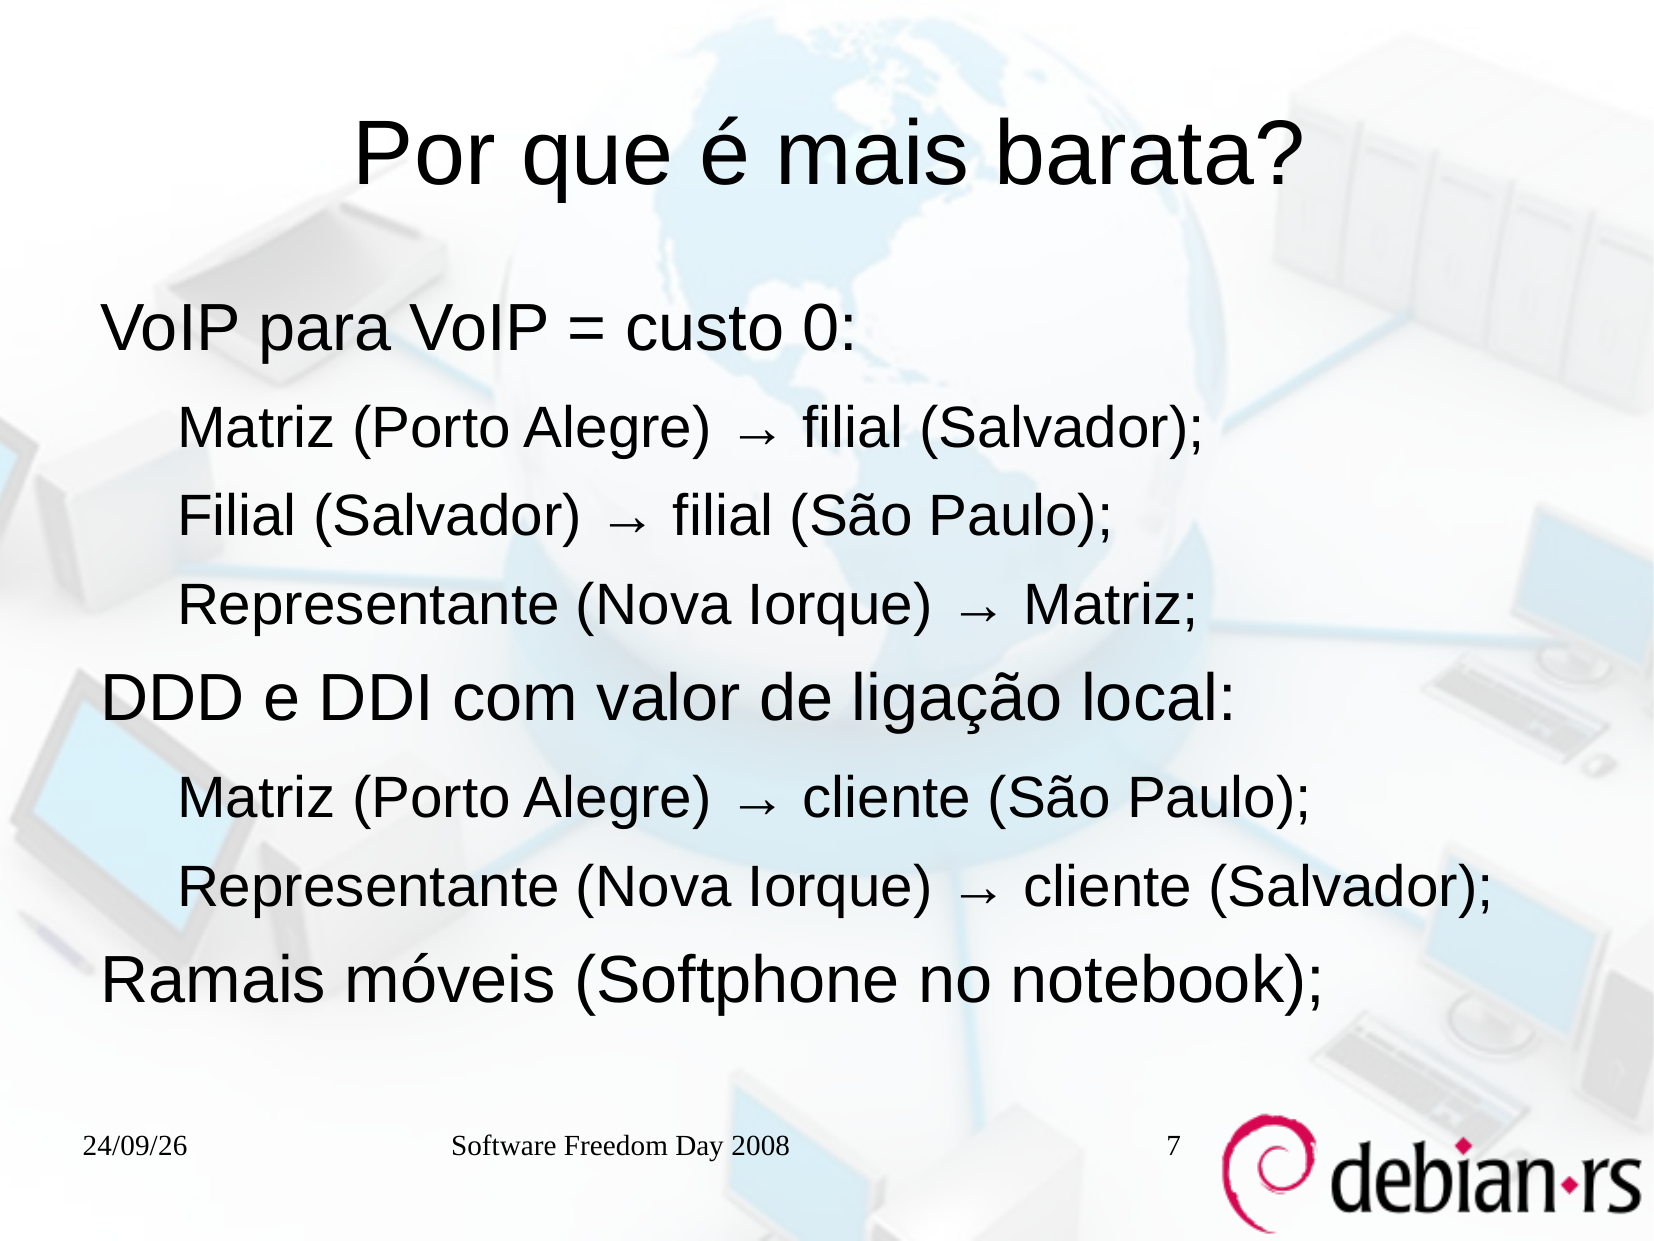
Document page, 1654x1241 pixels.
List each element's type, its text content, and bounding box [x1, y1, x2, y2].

picture [0, 0, 1654, 1241]
title Por que é mais barata? [88, 49, 1571, 257]
list VoIP para VoIP = custo 0: Matriz (Porto Alegre) → filial (Salvador); Filial (Salvador) → filial (São Paulo); Representante (Nova Iorque) → Matriz; DDD e DDI com valor de ligação local: Matriz (Porto Alegre) → cliente (São Paulo); Representante (Nova Iorque) → cliente (Salvador); Ramais móveis (Softphone no notebook); [82, 290, 1571, 1094]
